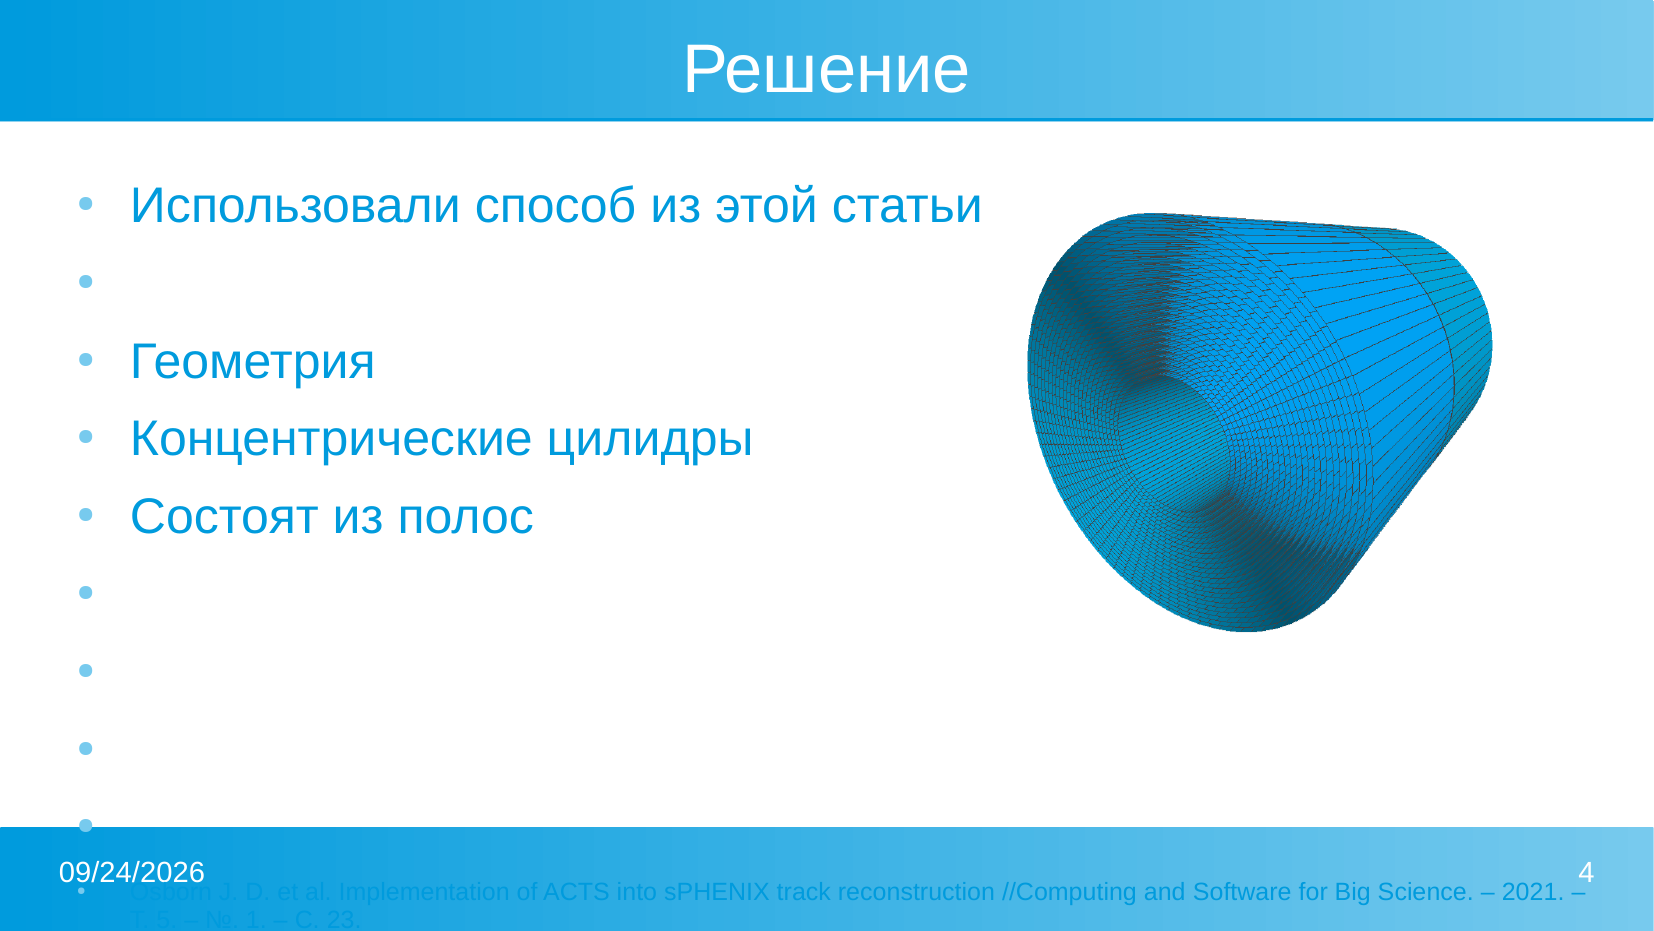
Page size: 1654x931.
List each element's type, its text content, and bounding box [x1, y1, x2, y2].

title Решение [59, 29, 1595, 108]
list Использовали способ из этой статьи Геометрия Концентрические цилидры Состоят из полос Osborn J. D. et al. Implementation of ACTS into sPHENIX track reconstruction //Computing and Software for Big Science. – 2021. – Т. 5. – №. 1. – С. 23. [59, 177, 1595, 768]
picture [1012, 194, 1501, 638]
